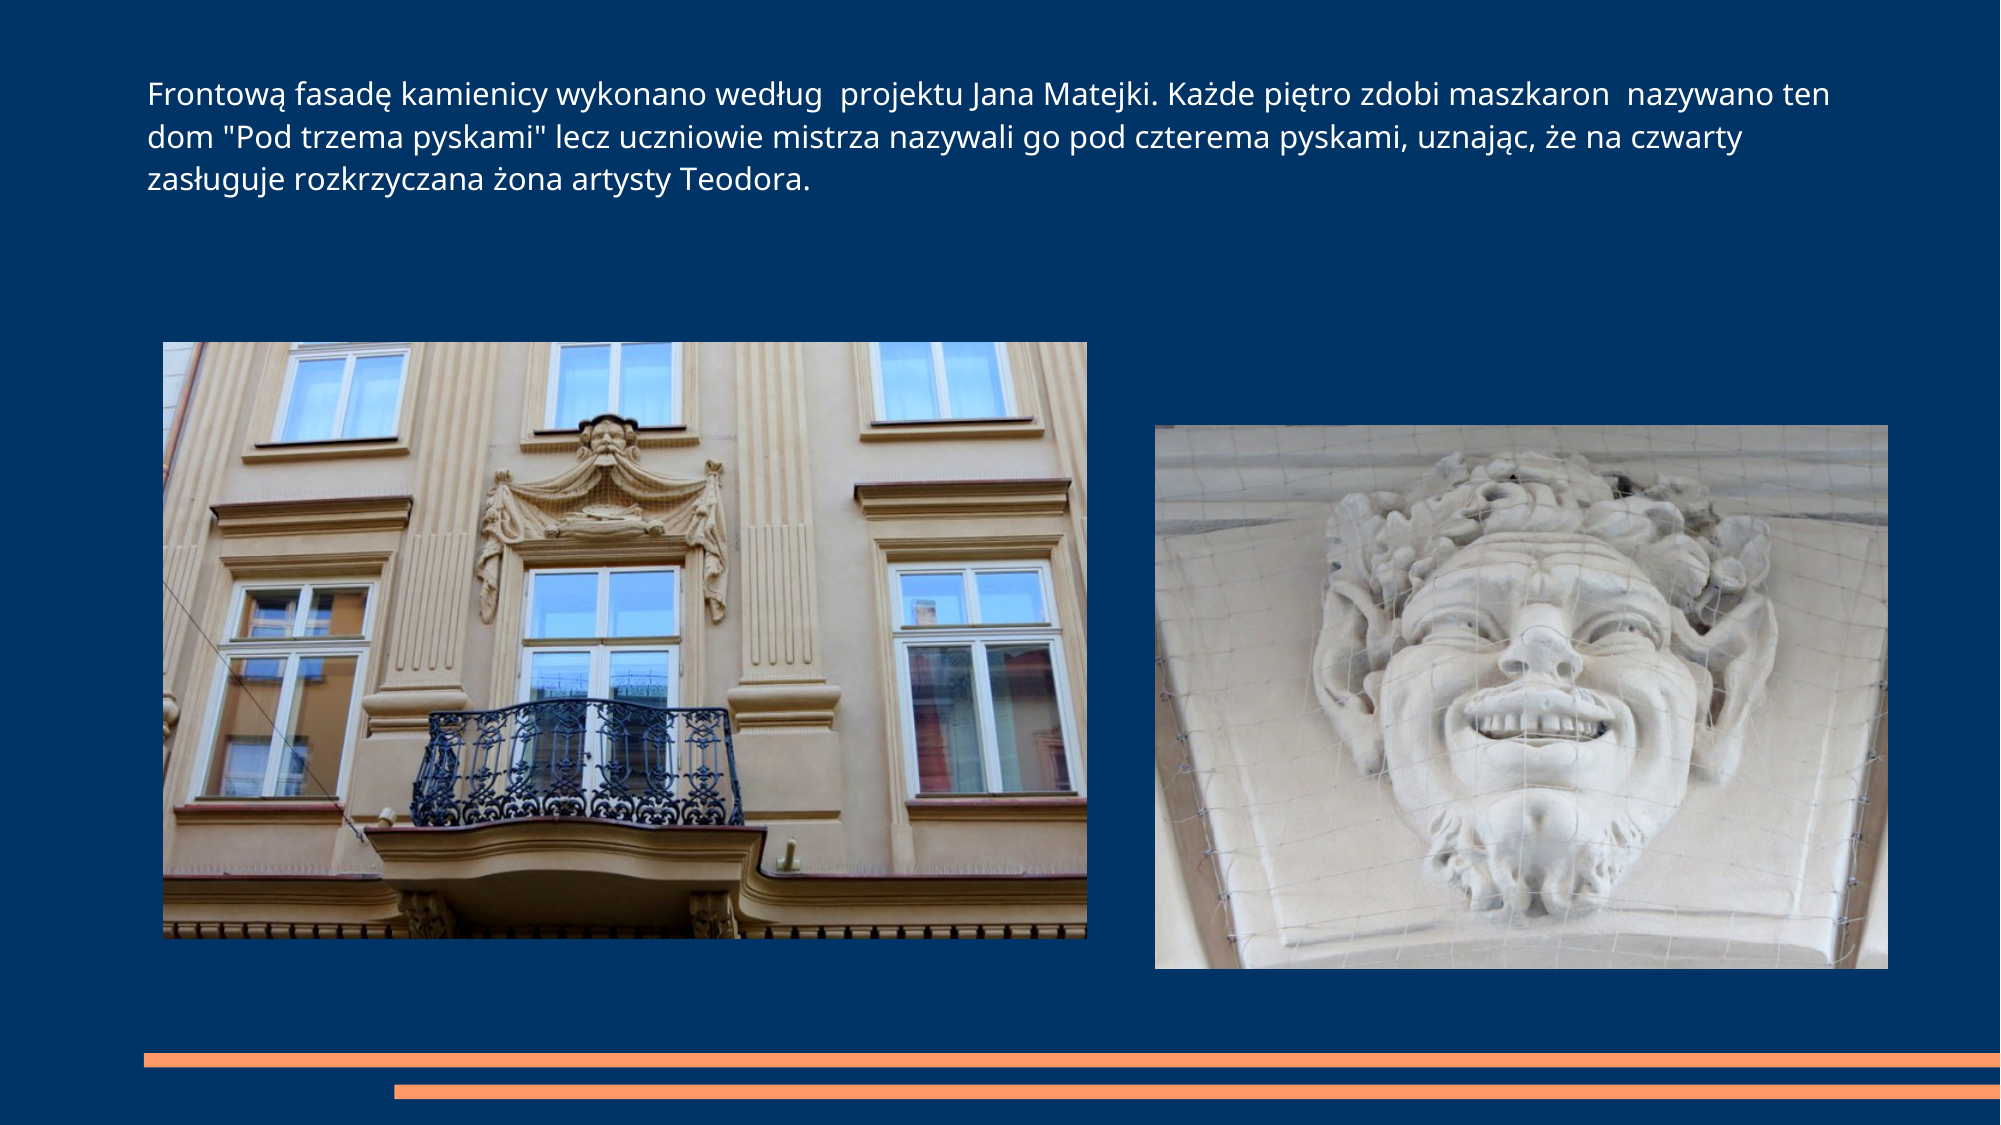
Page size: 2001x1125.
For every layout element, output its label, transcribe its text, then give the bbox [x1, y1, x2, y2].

picture [1155, 425, 1888, 969]
picture [163, 342, 1087, 939]
title Frontową fasadę kamienicy wykonano według projektu Jana Matejki. Każde piętro zdobi maszkaron nazywano ten dom "Pod trzema pyskami" lecz uczniowie mistrza nazywali go pod czterema pyskami, uznając, że na czwarty zasługuje rozkrzyczana żona artysty Teodora. [146, 41, 1855, 230]
